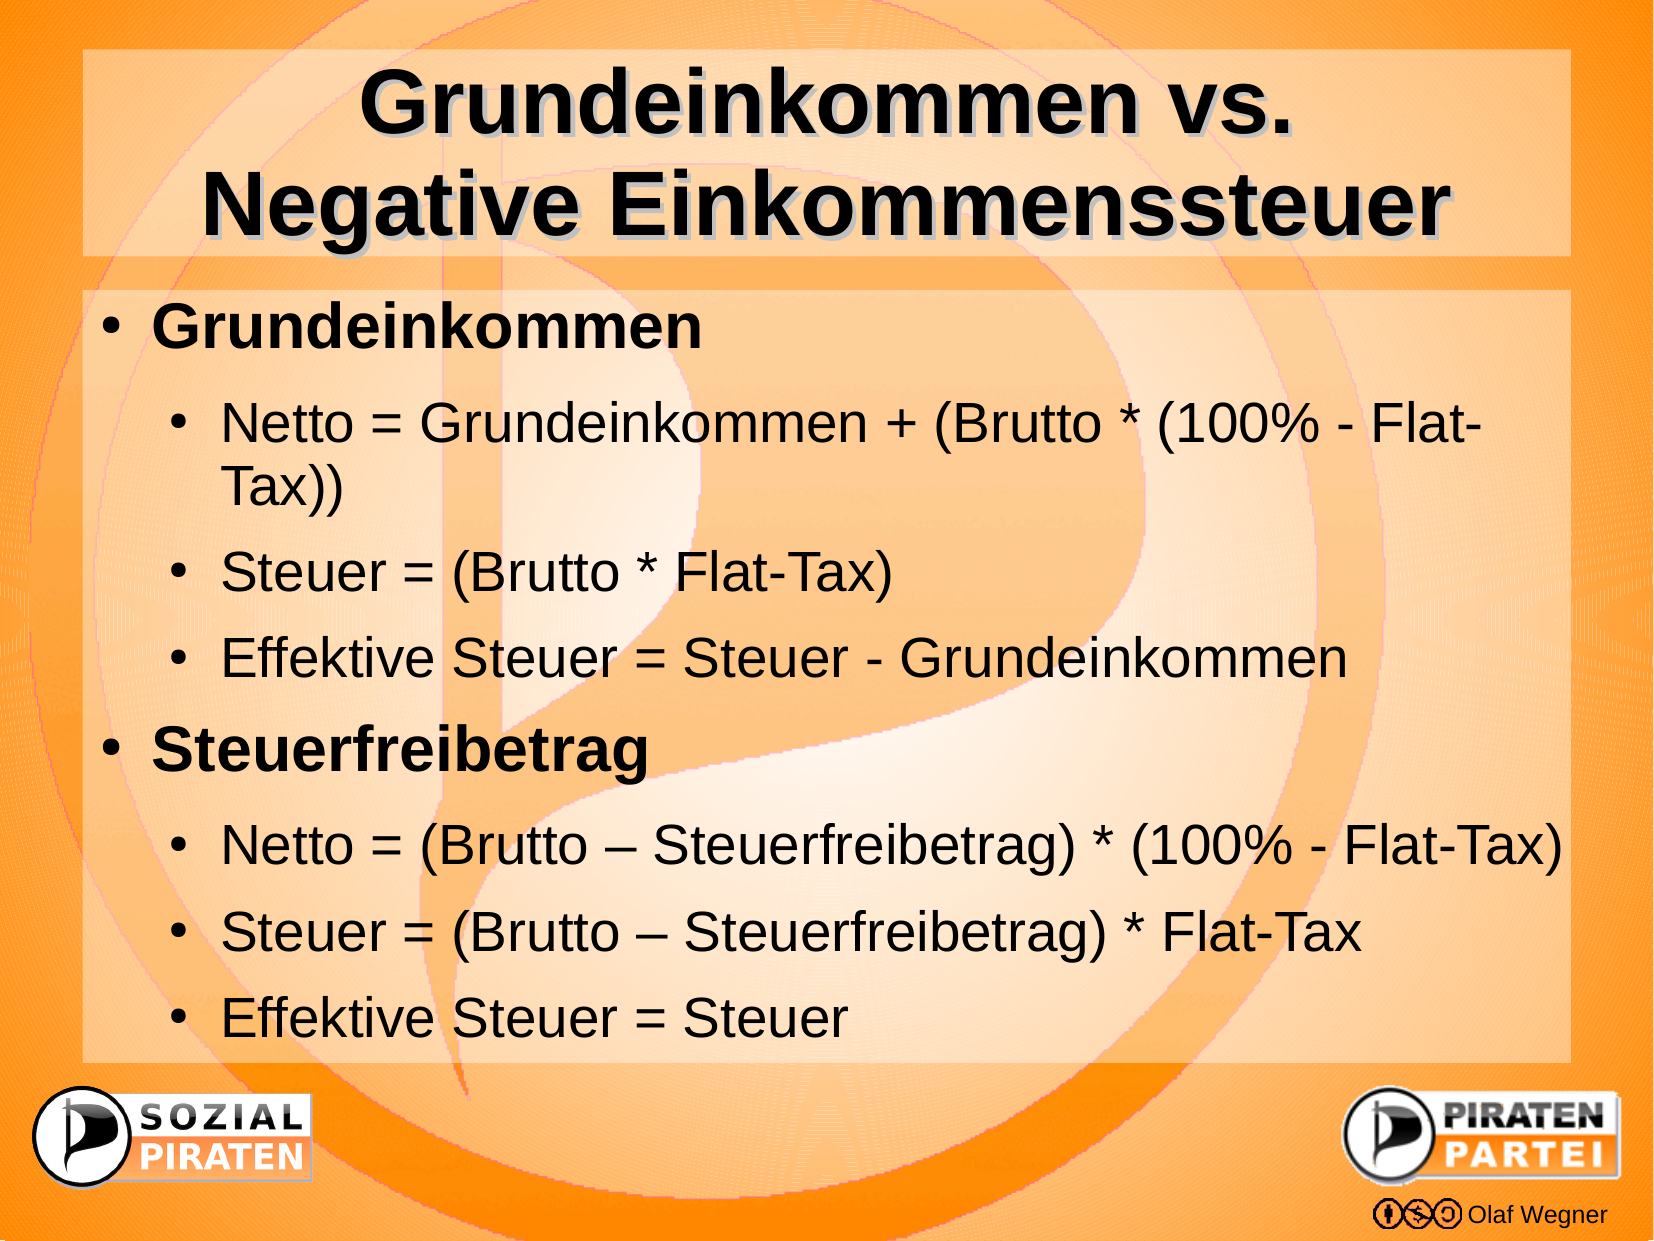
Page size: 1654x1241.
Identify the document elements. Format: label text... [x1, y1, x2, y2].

title Grundeinkommen vs. Negative Einkommenssteuer [82, 49, 1571, 257]
text_box Olaf Wegner [1452, 1193, 1623, 1237]
list Grundeinkommen Netto = Grundeinkommen + (Brutto * (100% - Flat-Tax)) Steuer = (Brutto * Flat-Tax) Effektive Steuer = Steuer - Grundeinkommen Steuerfreibetrag Netto = (Brutto – Steuerfreibetrag) * (100% - Flat-Tax) Steuer = (Brutto – Steuerfreibetrag) * Flat-Tax Effektive Steuer = Steuer [82, 290, 1571, 1063]
picture [29, 0, 1623, 1241]
